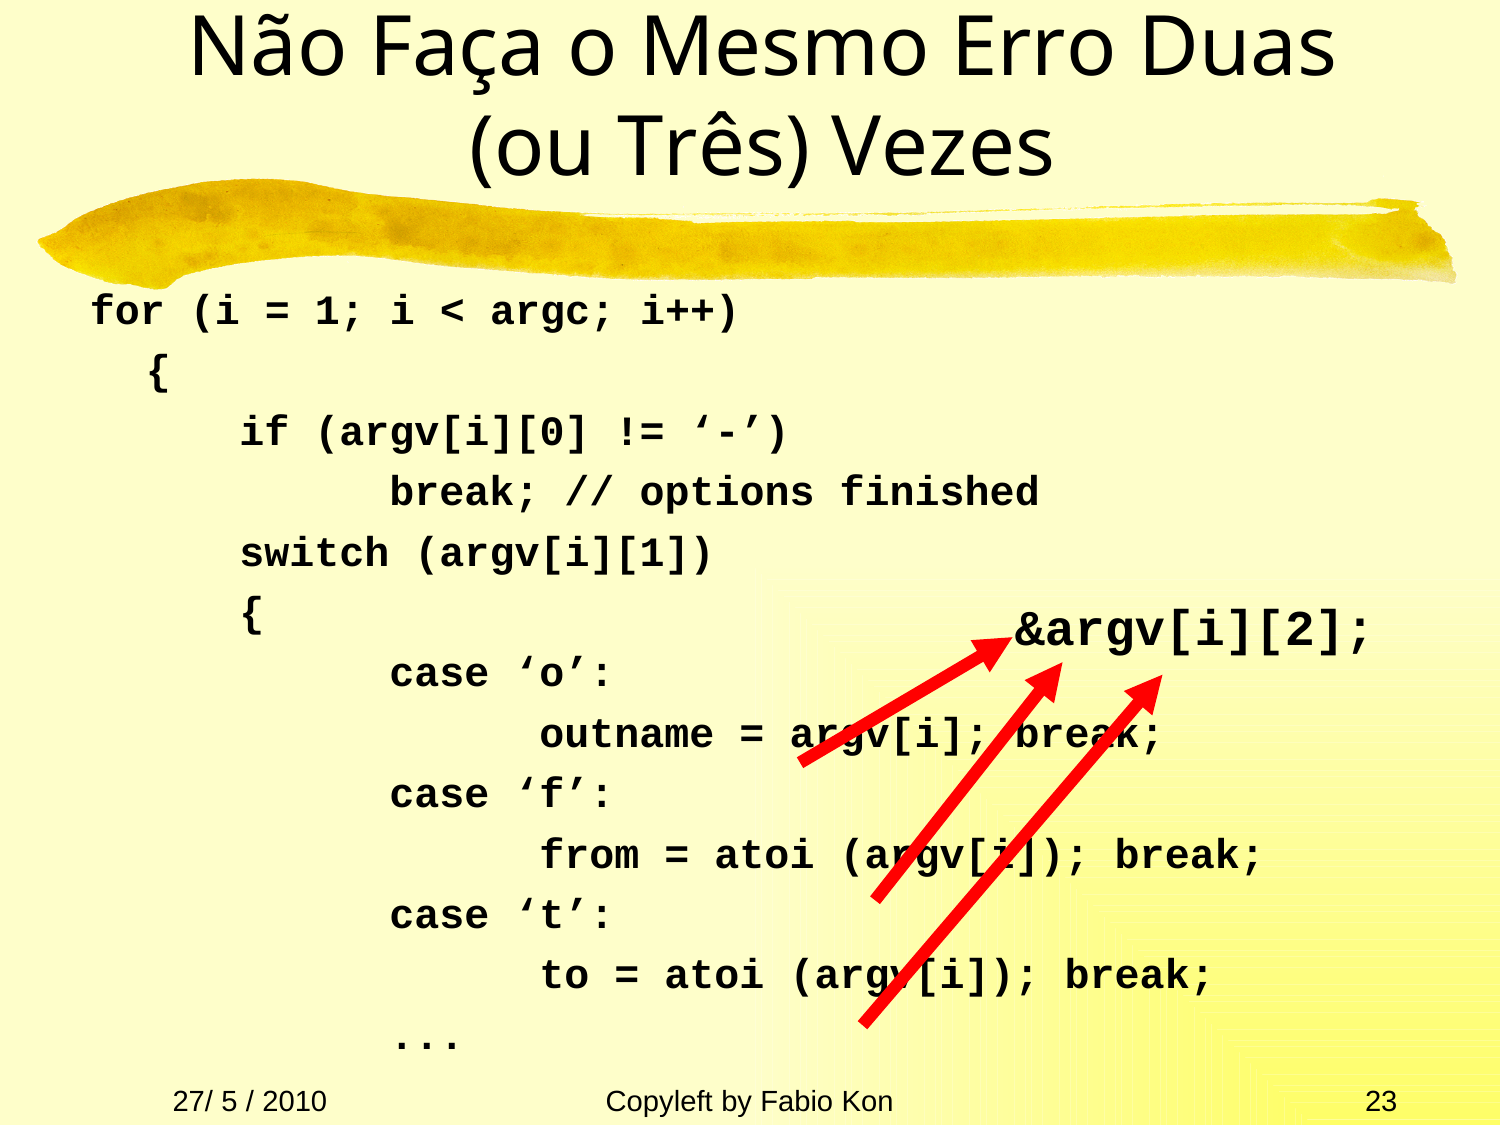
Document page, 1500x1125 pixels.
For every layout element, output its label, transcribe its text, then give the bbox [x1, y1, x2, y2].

list for (i = 1; i < argc; i++) { if (argv[i][0] != ‘-’) break; // options finished switch (argv[i][1]) { case ‘o’: outname = argv[i]; break; case ‘f’: from = atoi (argv[i]); break; case ‘t’: to = atoi (argv[i]); break; ... [74, 275, 1417, 1076]
picture [24, 174, 1463, 297]
text_box &argv[i][2]; [999, 587, 1401, 663]
title Não Faça o Mesmo Erro Duas (ou Três) Vezes [125, 0, 1401, 200]
